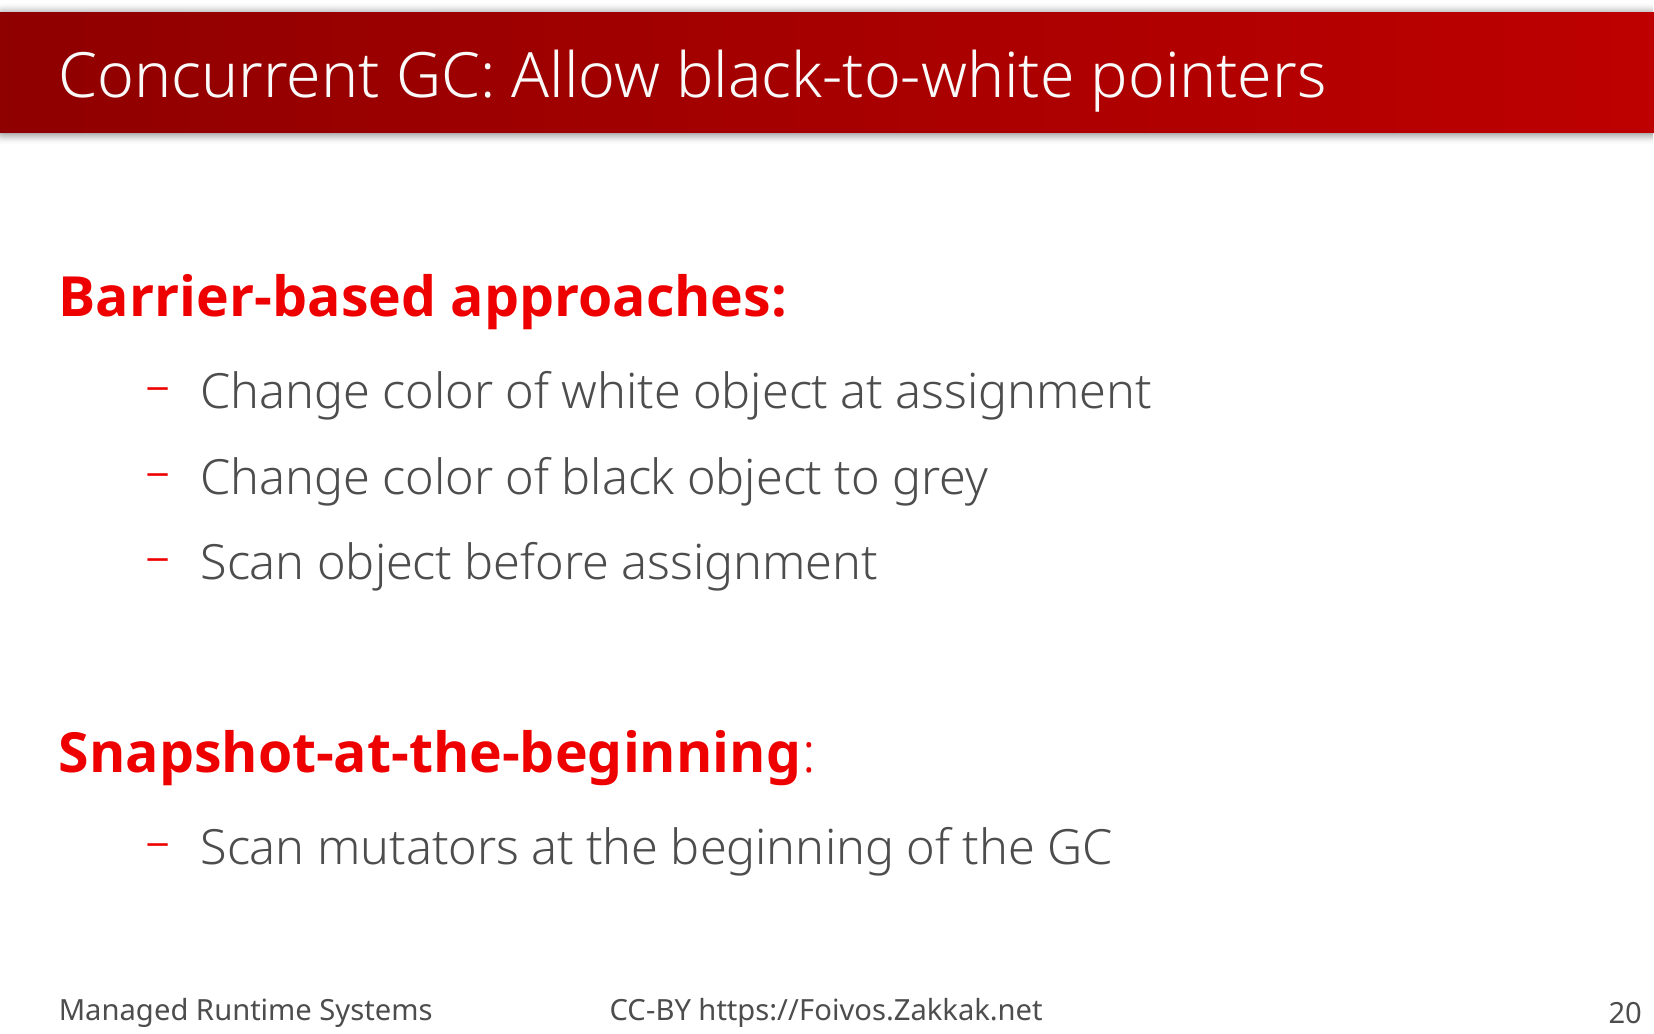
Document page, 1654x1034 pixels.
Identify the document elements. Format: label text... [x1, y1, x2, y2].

list Barrier-based approaches: Change color of white object at assignment Change color of black object to grey Scan object before assignment Snapshot-at-the-beginning: Scan mutators at the beginning of the GC [58, 177, 1594, 960]
title Concurrent GC: Allow black-to-white pointers [58, 7, 1329, 139]
